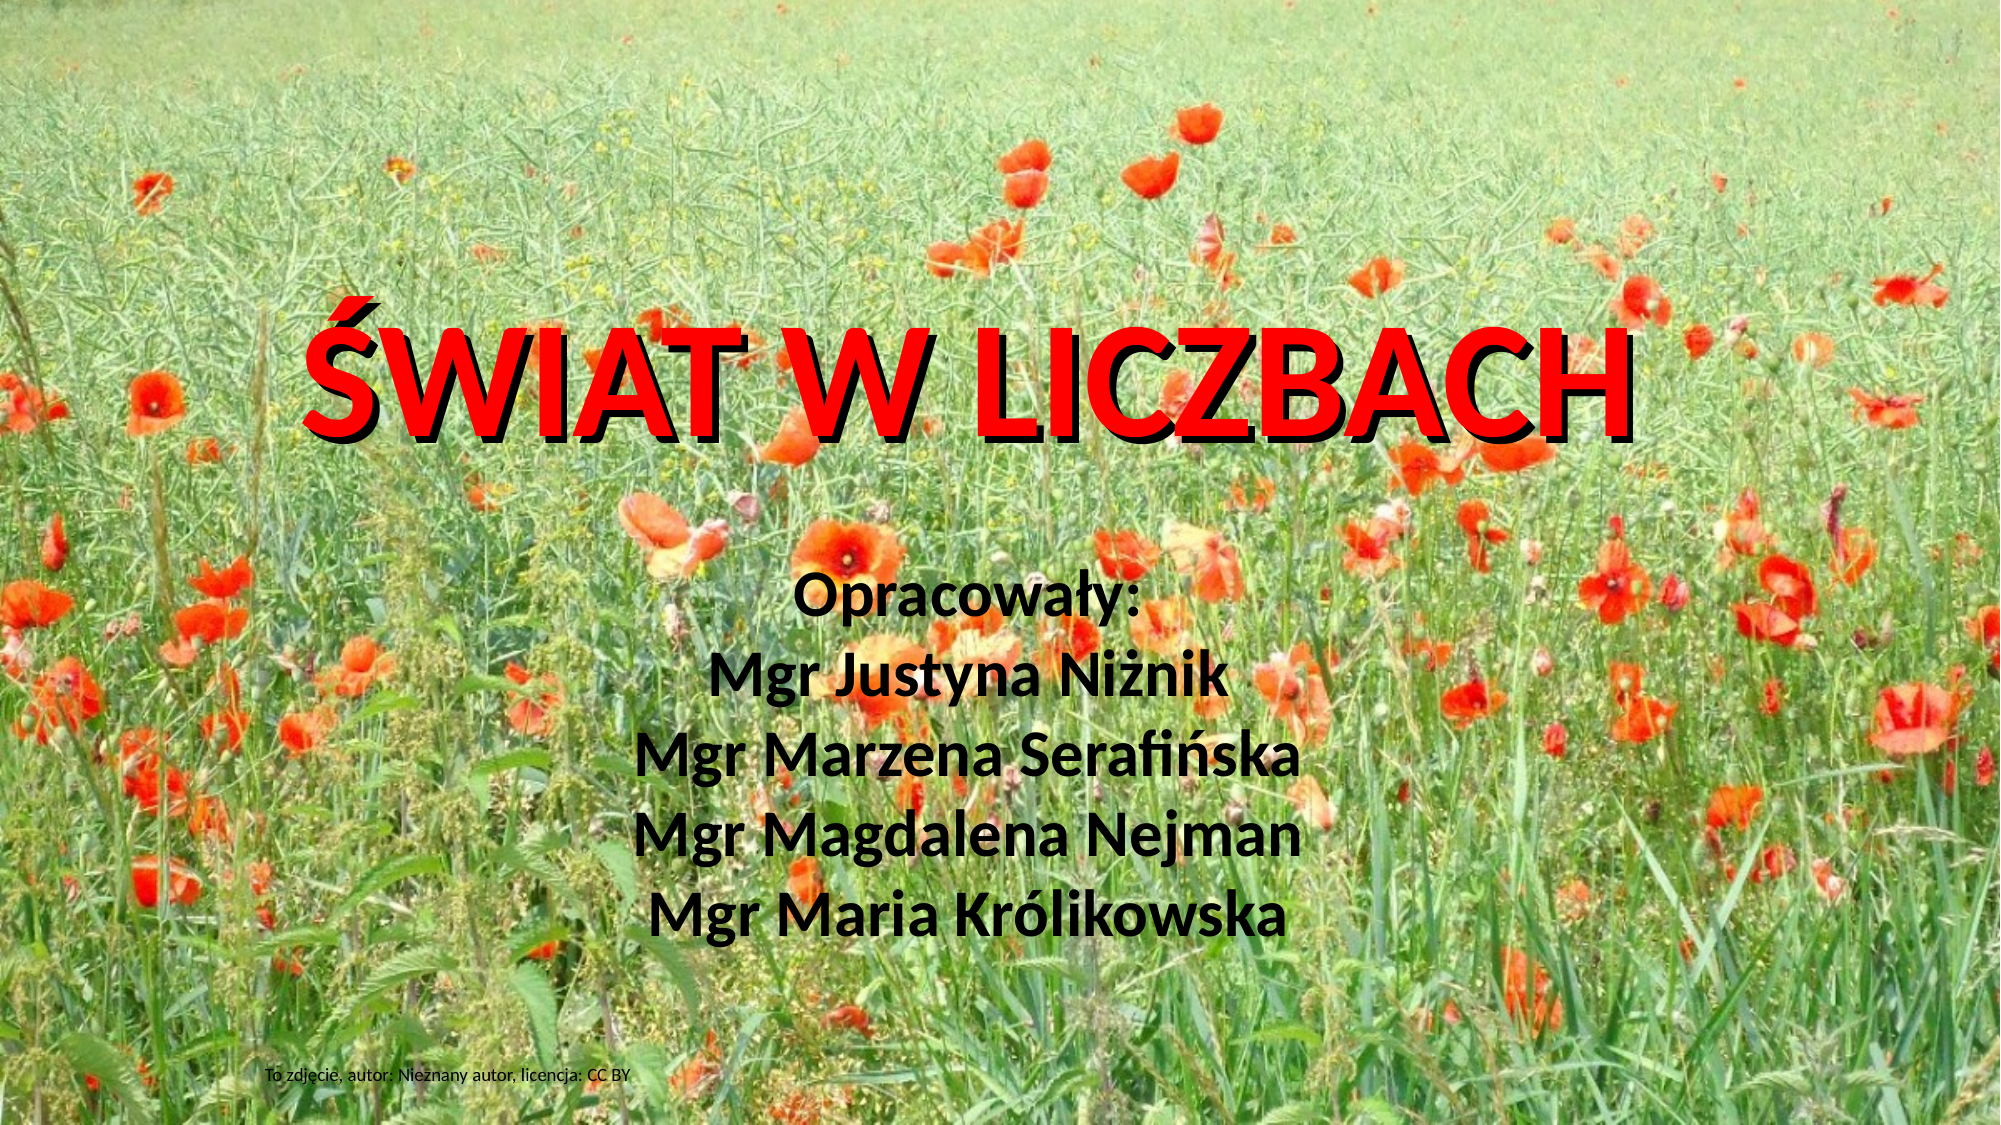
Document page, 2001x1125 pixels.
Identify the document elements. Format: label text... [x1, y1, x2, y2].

text_box ŚWIAT W LICZBACH Opracowały: Mgr Justyna Niżnik Mgr Marzena Serafińska Mgr Magdalena Nejman Mgr Maria Królikowska [284, 262, 1657, 965]
text_box To zdjęcie, autor: Nieznany autor, licencja: CC BY [249, 1054, 1750, 1093]
picture [0, 0, 2000, 1125]
